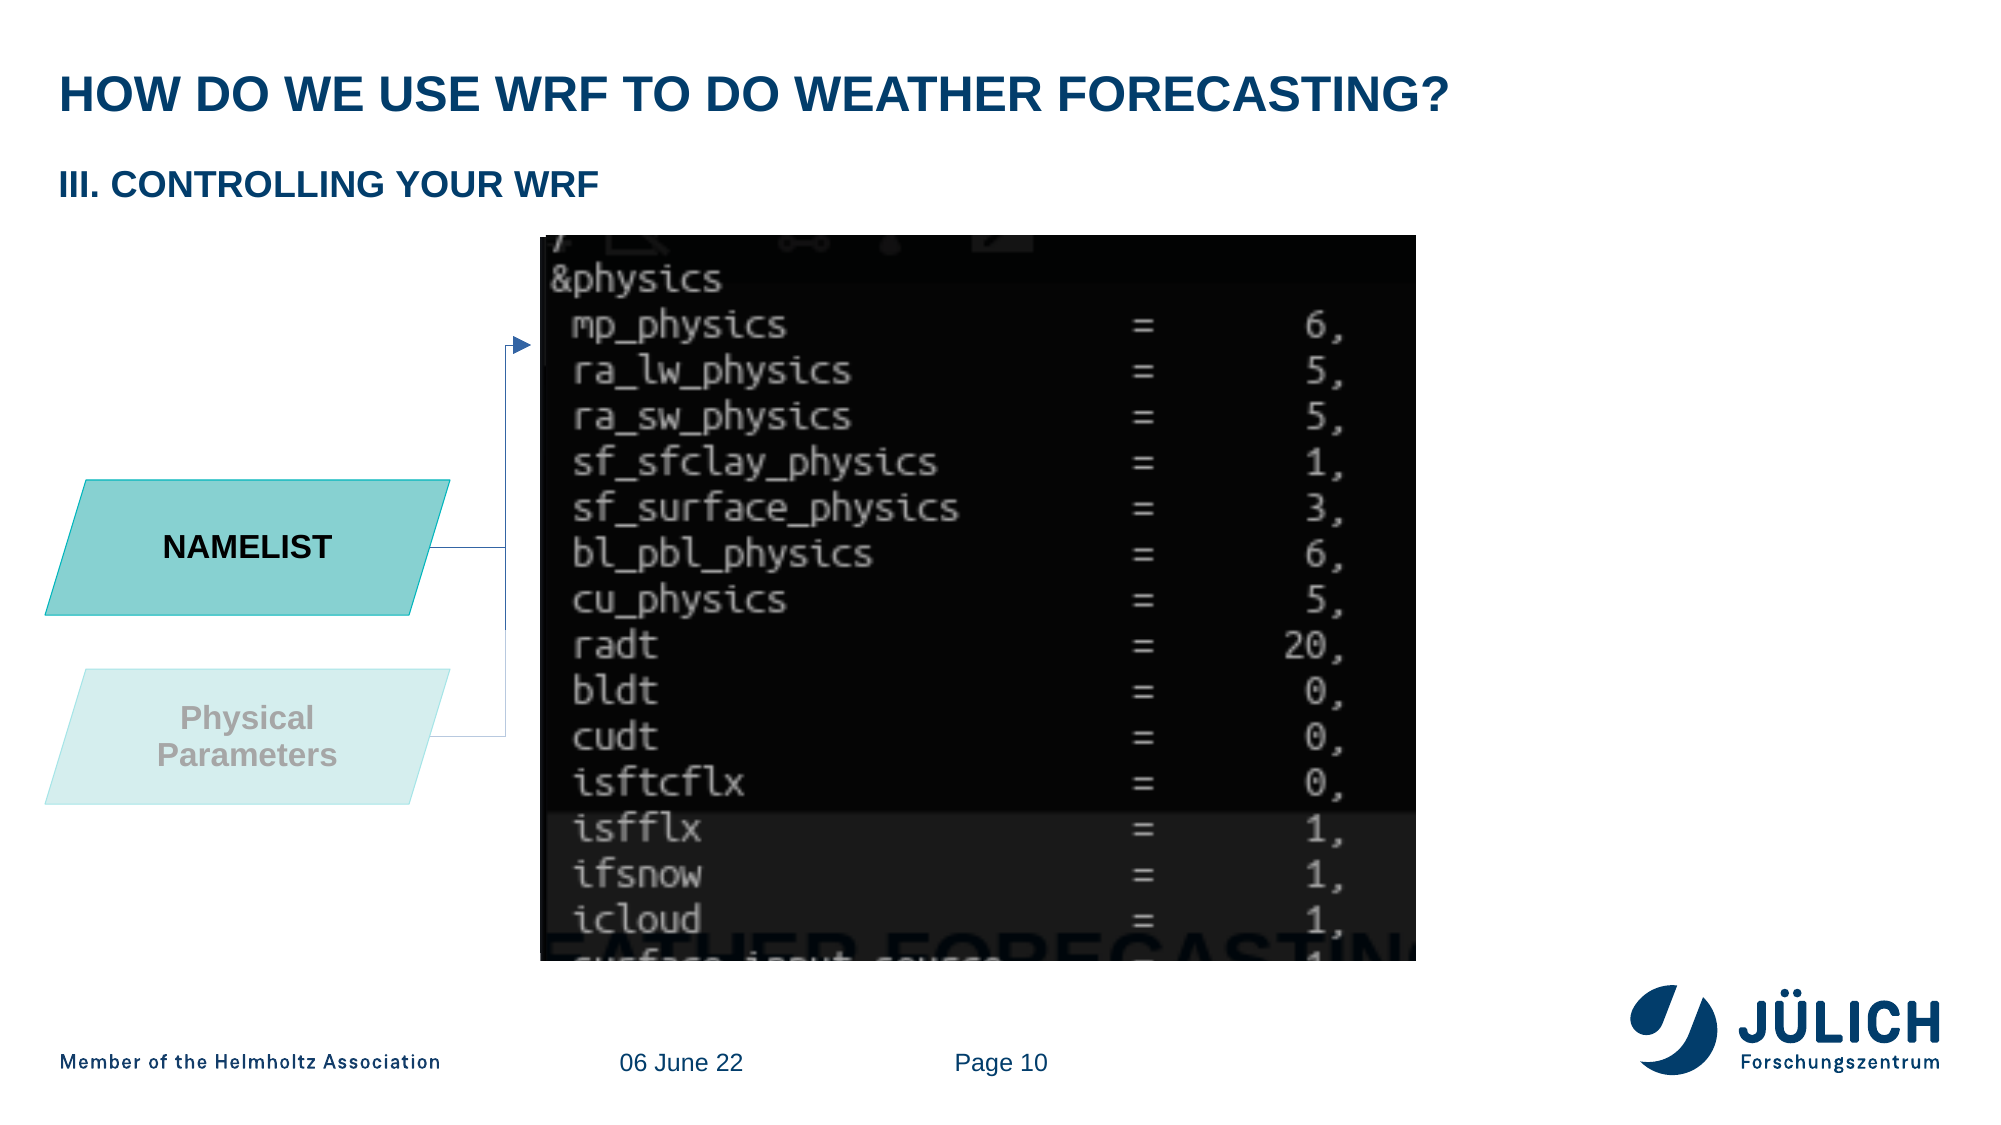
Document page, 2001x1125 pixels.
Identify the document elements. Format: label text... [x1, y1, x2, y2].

text_box Page <number> [954, 1046, 1073, 1084]
text_box NAMELIST [45, 479, 451, 616]
picture [540, 235, 1416, 961]
list III. CONTROLLING YOUR WRF [58, 154, 1937, 238]
text_box 06 June 22 [619, 1046, 883, 1084]
text_box [0, 630, 526, 841]
title How do we use WRF to do weather forecasting? [59, 53, 1938, 238]
